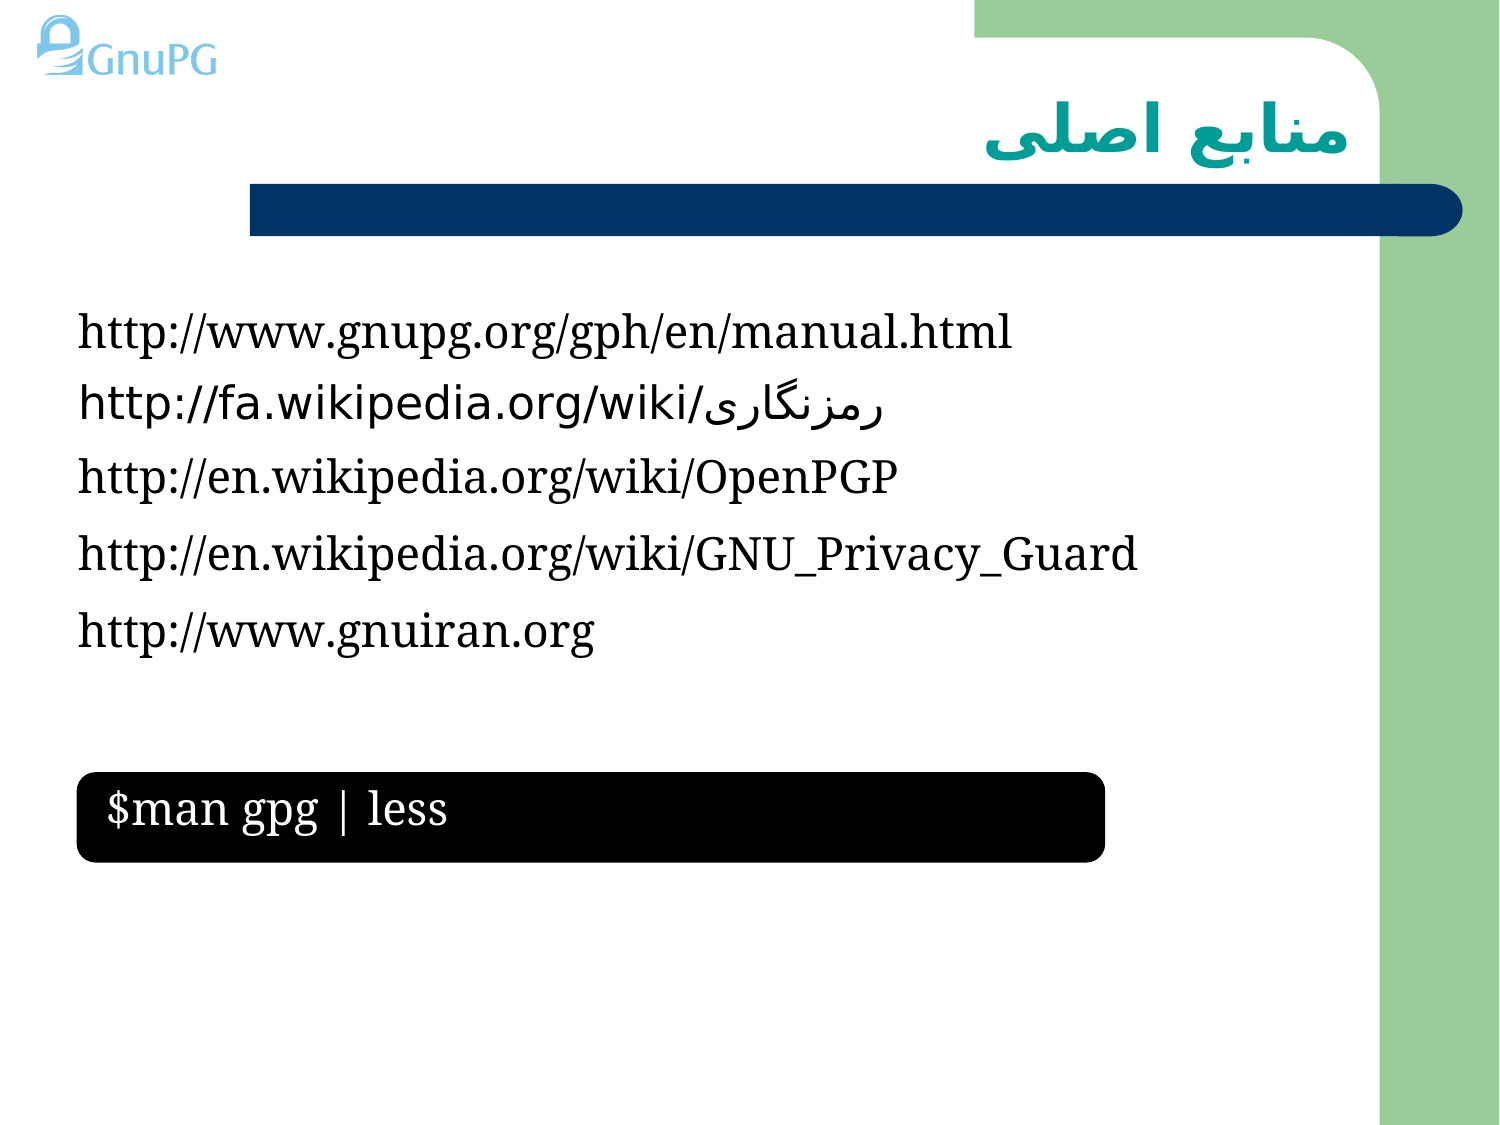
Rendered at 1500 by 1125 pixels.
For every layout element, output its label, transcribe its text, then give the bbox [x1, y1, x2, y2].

title منابع اصلی [29, 49, 1353, 213]
list http://www.gnupg.org/gph/en/manual.html http://fa.wikipedia.org/wiki/رمزنگاری http://en.wikipedia.org/wiki/OpenPGP http://en.wikipedia.org/wiki/GNU_Privacy_Guard http://www.gnuiran.org [75, 299, 1292, 1065]
list $man gpg | less [102, 776, 601, 858]
text_box [76, 772, 1106, 863]
